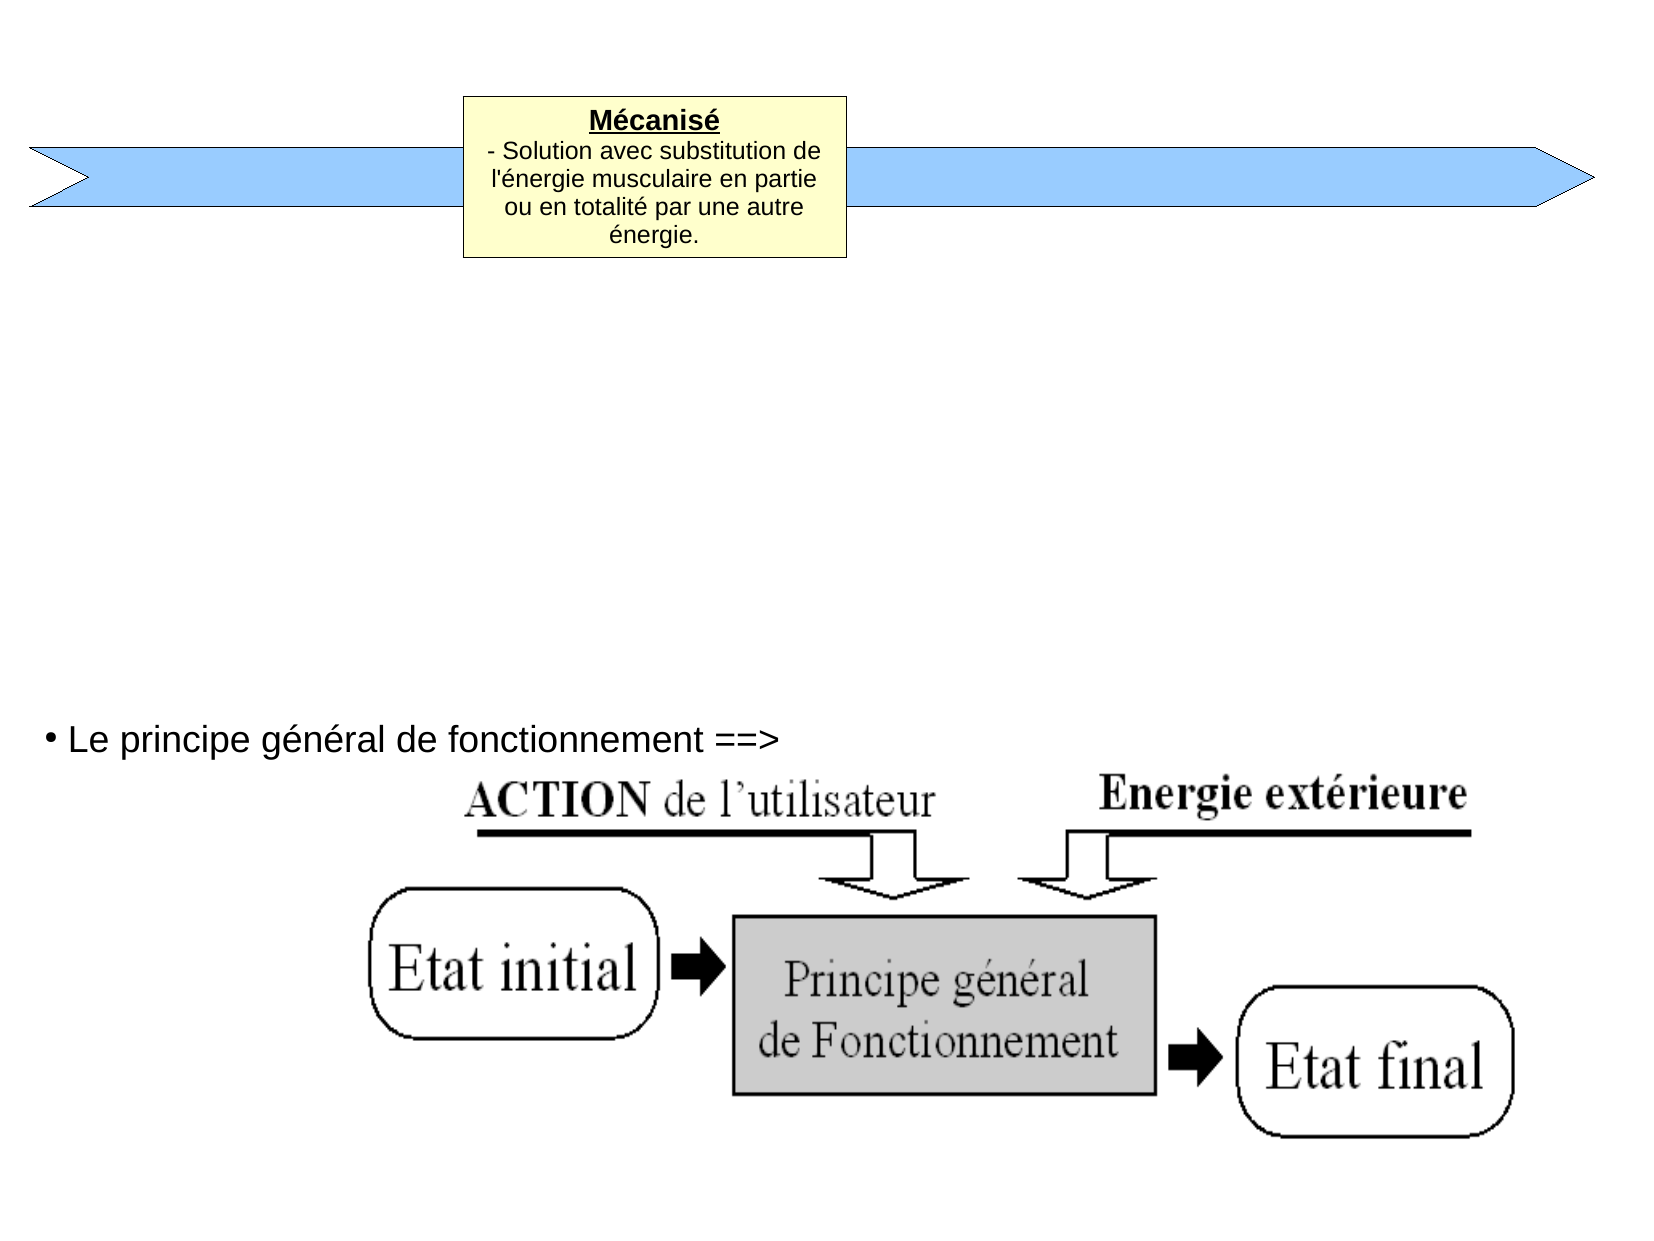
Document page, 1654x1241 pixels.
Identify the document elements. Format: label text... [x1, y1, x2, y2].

text_box [29, 147, 463, 207]
table_header Mécanisé - Solution avec substitution de l'énergie musculaire en partie ou en totalité par une autre énergie. [464, 97, 846, 257]
text_box [847, 147, 1595, 207]
picture [354, 767, 1531, 1152]
text_box Le principe général de fonctionnement ==> [29, 710, 975, 768]
